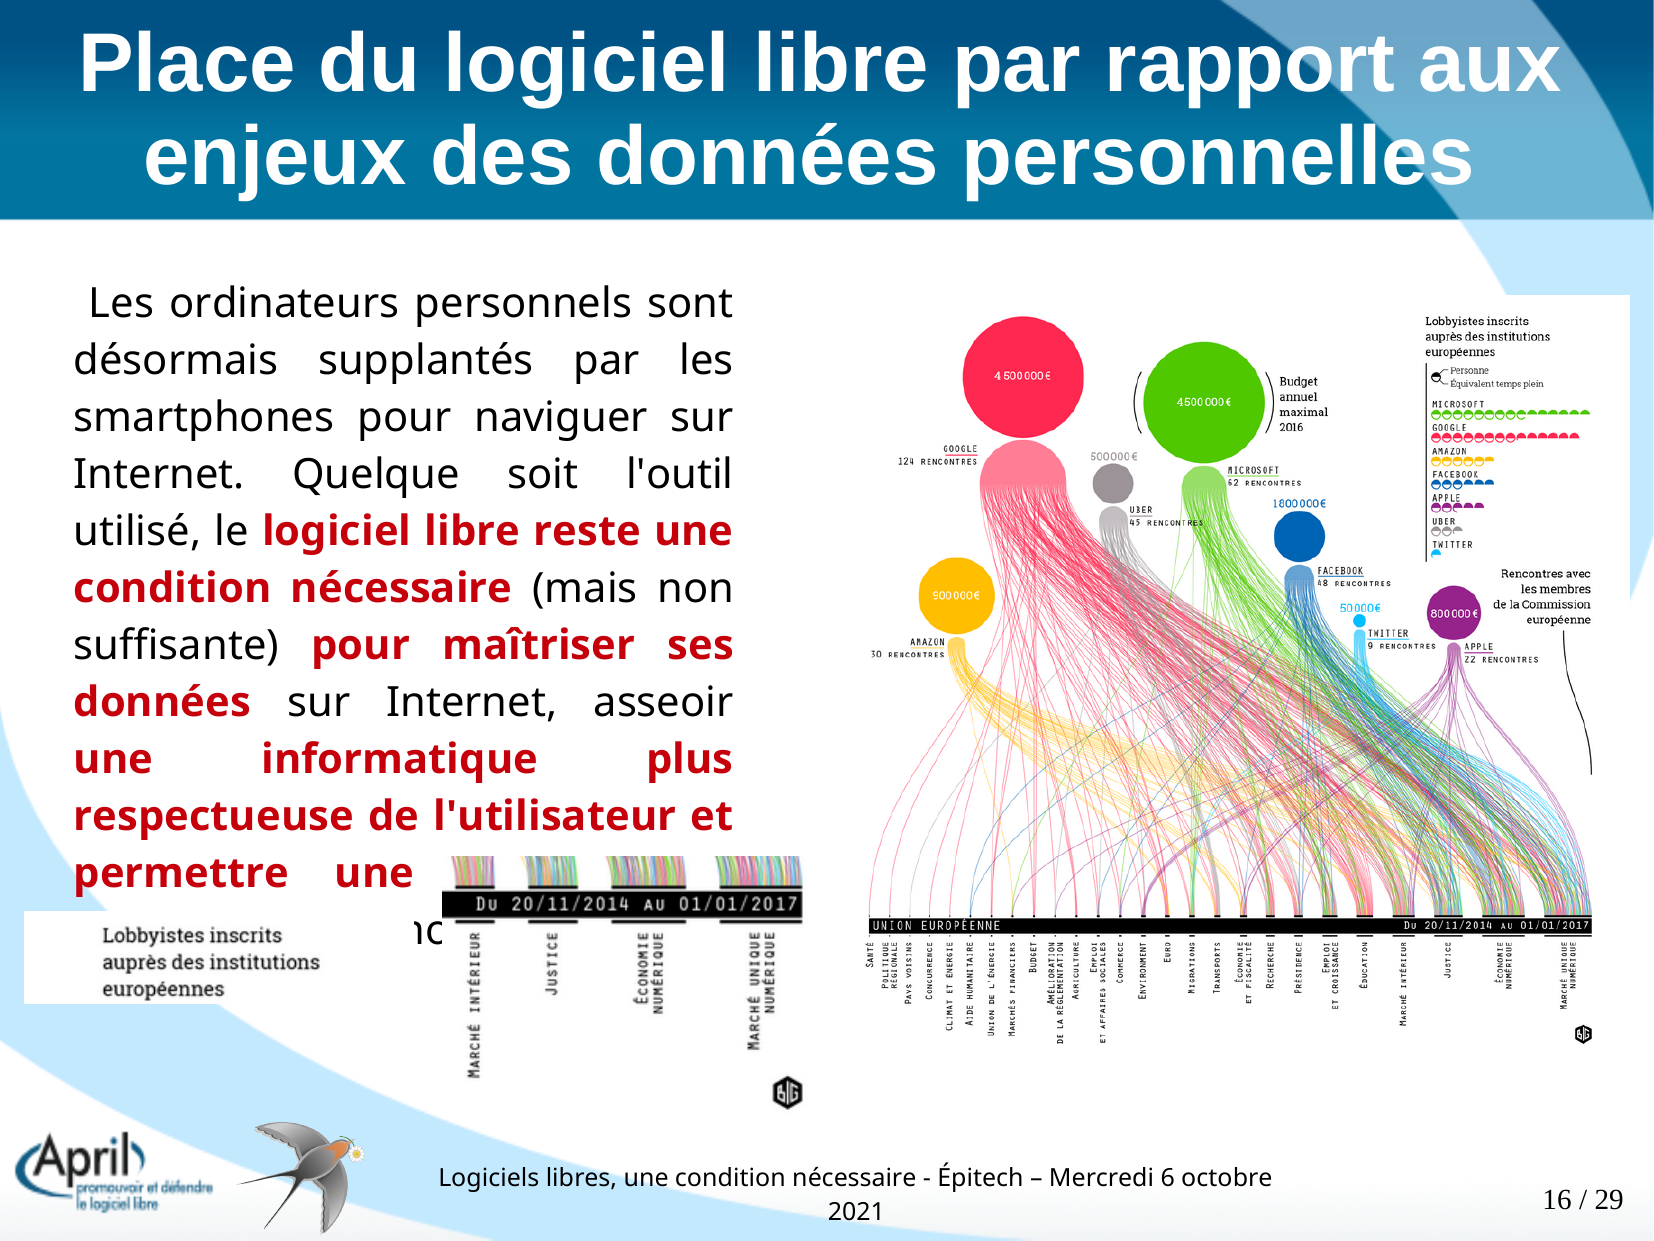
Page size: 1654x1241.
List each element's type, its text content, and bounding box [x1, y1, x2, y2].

title Place du logiciel libre par rapport aux enjeux des données personnelles [76, 5, 1565, 213]
picture [0, 0, 1654, 1241]
text_box Les ordinateurs personnels sont désormais supplantés par les smartphones pour naviguer sur Internet. Quelque soit l'outil utilisé, le logiciel libre reste une condition nécessaire (mais non suffisante) pour maîtriser ses données sur Internet, asseoir une informatique plus respectueuse de l'utilisateur et permettre une gouvernance plus saine dans nos structures. [59, 265, 754, 1089]
